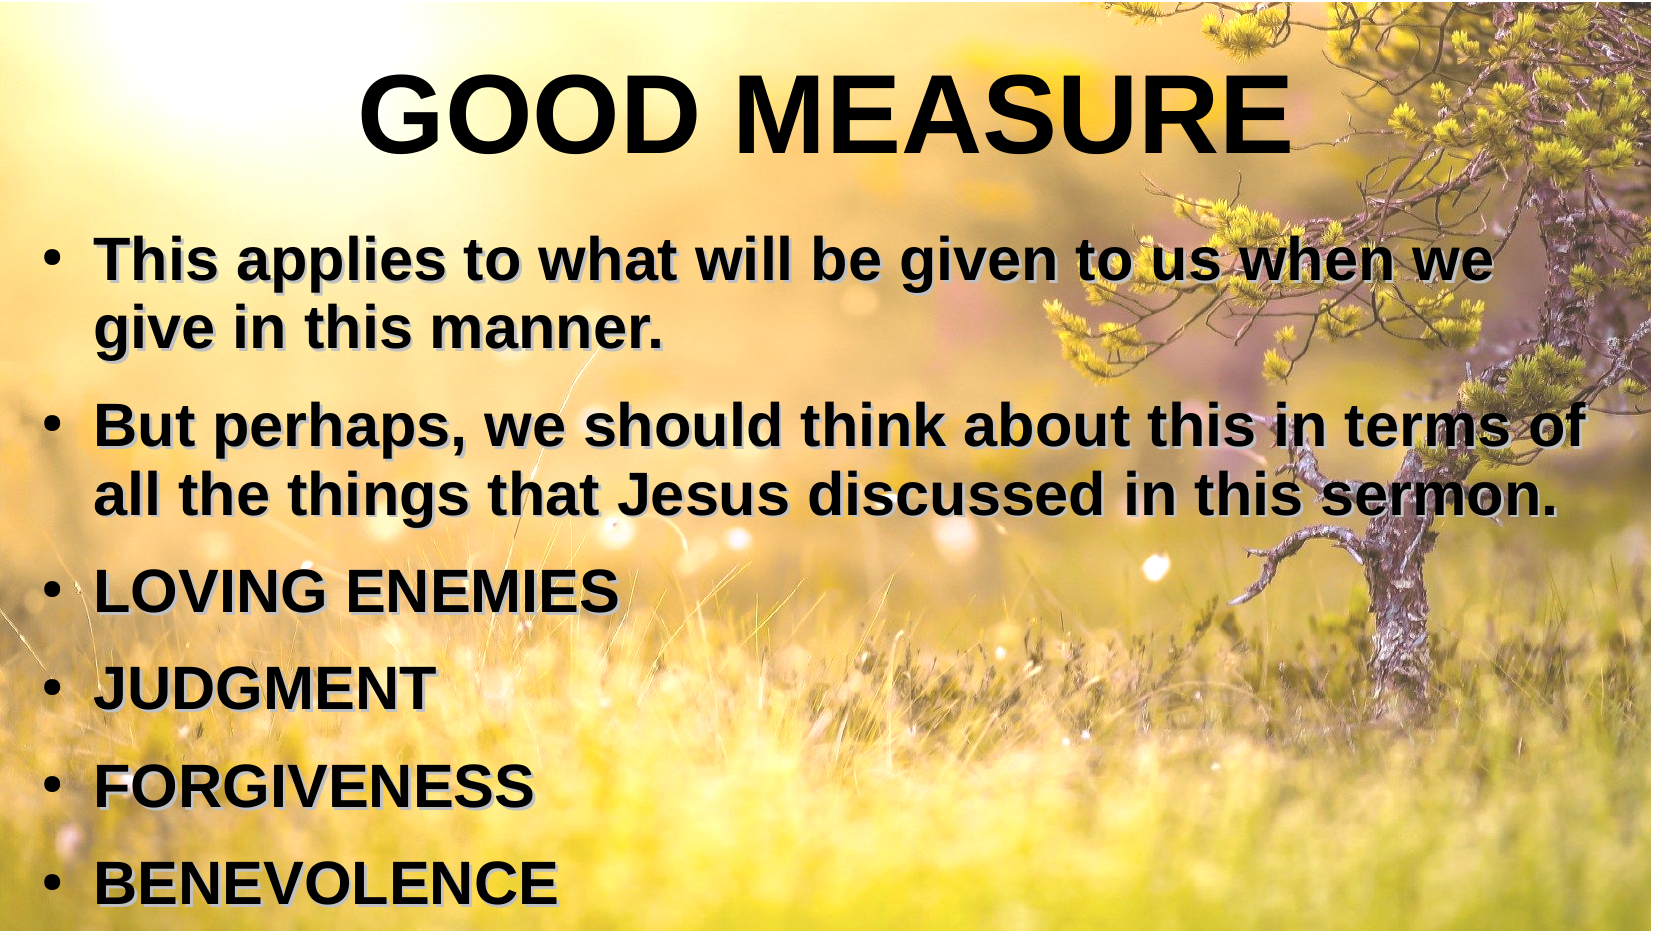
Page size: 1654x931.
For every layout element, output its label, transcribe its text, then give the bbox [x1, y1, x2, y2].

title GOOD MEASURE [82, 37, 1571, 193]
list This applies to what will be given to us when we give in this manner. But perhaps, we should think about this in terms of all the things that Jesus discussed in this sermon. LOVING ENEMIES JUDGMENT FORGIVENESS BENEVOLENCE [24, 225, 1615, 931]
picture [0, 2, 1651, 931]
